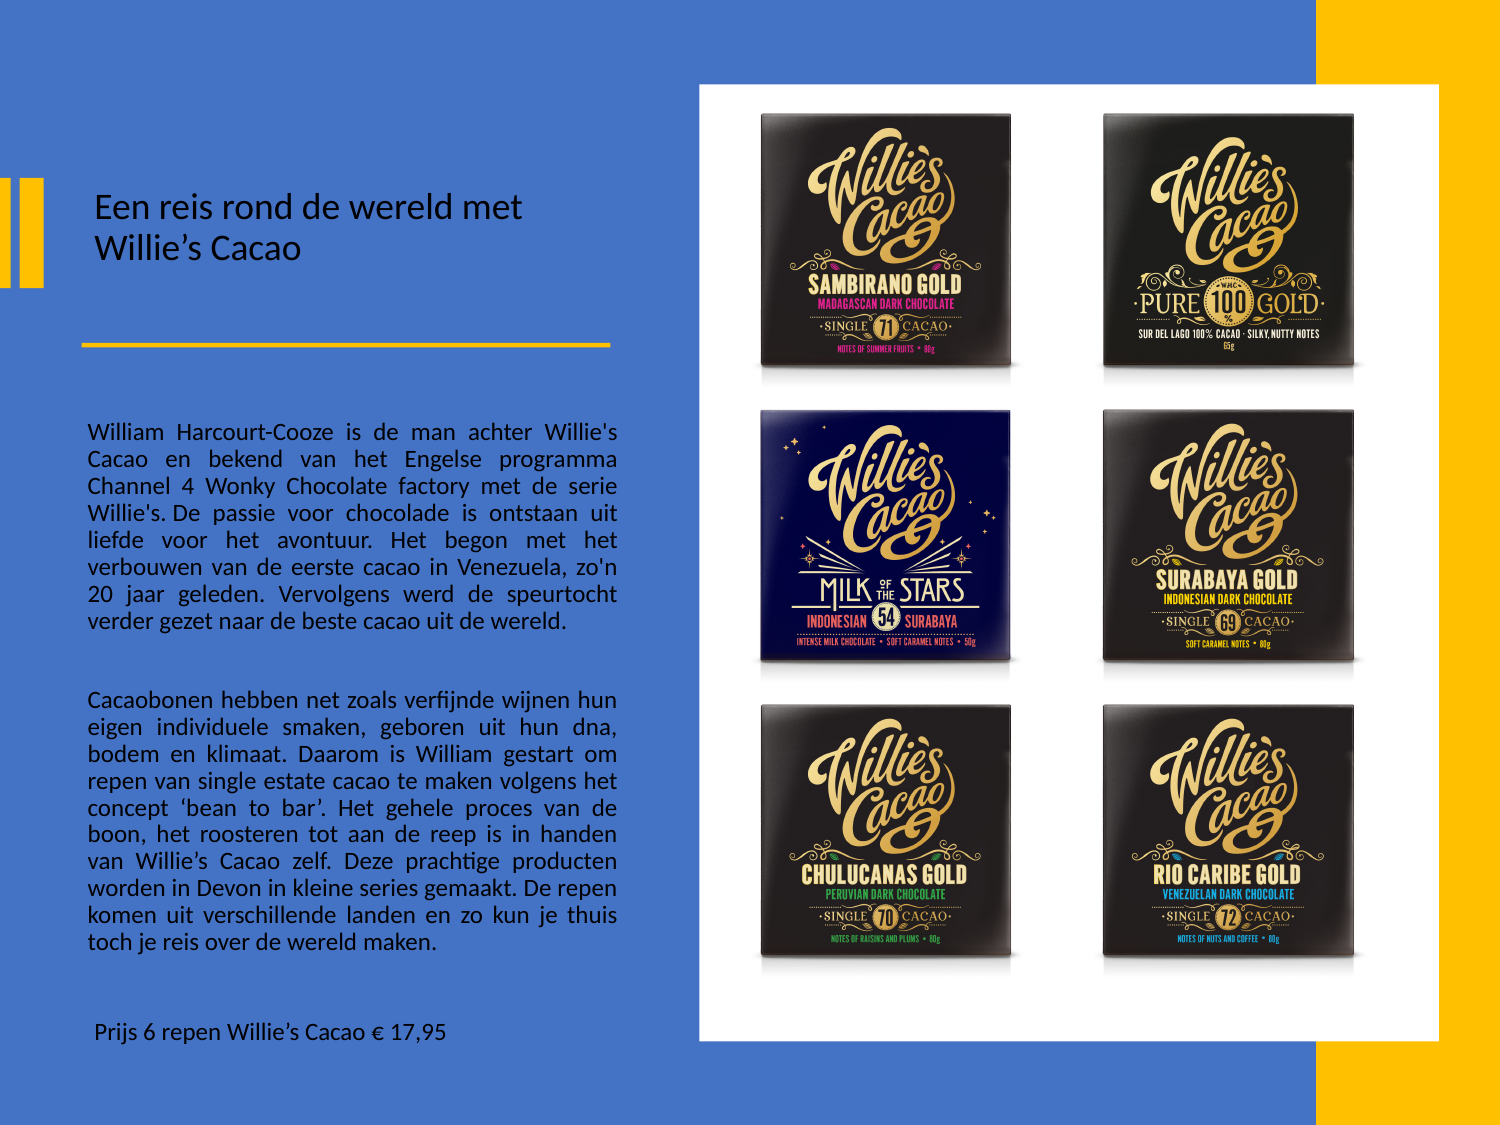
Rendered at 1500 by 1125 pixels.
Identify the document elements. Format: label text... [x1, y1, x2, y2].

text_box [0, 0, 1500, 1125]
picture [742, 99, 1028, 986]
text_box Een reis rond de wereld met Willie’s Cacao [79, 180, 661, 276]
text_box William Harcourt-Cooze is de man achter Willie's Cacao en bekend van het Engelse programma Channel 4 Wonky Chocolate factory met de serie Willie's. De passie voor chocolade is ontstaan uit liefde voor het avontuur. Het begon met het verbouwen van de eerste cacao in Venezuela, zo'n 20 jaar geleden. Vervolgens werd de speurtocht verder gezet naar de beste cacao uit de wereld. Cacaobonen hebben net zoals verfijnde wijnen hun eigen individuele smaken, geboren uit hun dna, bodem en klimaat. Daarom is William gestart om repen van single estate cacao te maken volgens het concept ‘bean to bar’. Het gehele proces van de boon, het roosteren tot aan de reep is in handen van Willie’s Cacao zelf. Deze prachtige producten worden in Devon in kleine series gemaakt. De repen komen uit verschillende landen en zo kun je thuis toch je reis over de wereld maken. [72, 382, 634, 1036]
text_box Prijs 6 repen Willie’s Cacao € 17,95 [79, 1011, 721, 1054]
picture [1085, 99, 1371, 986]
